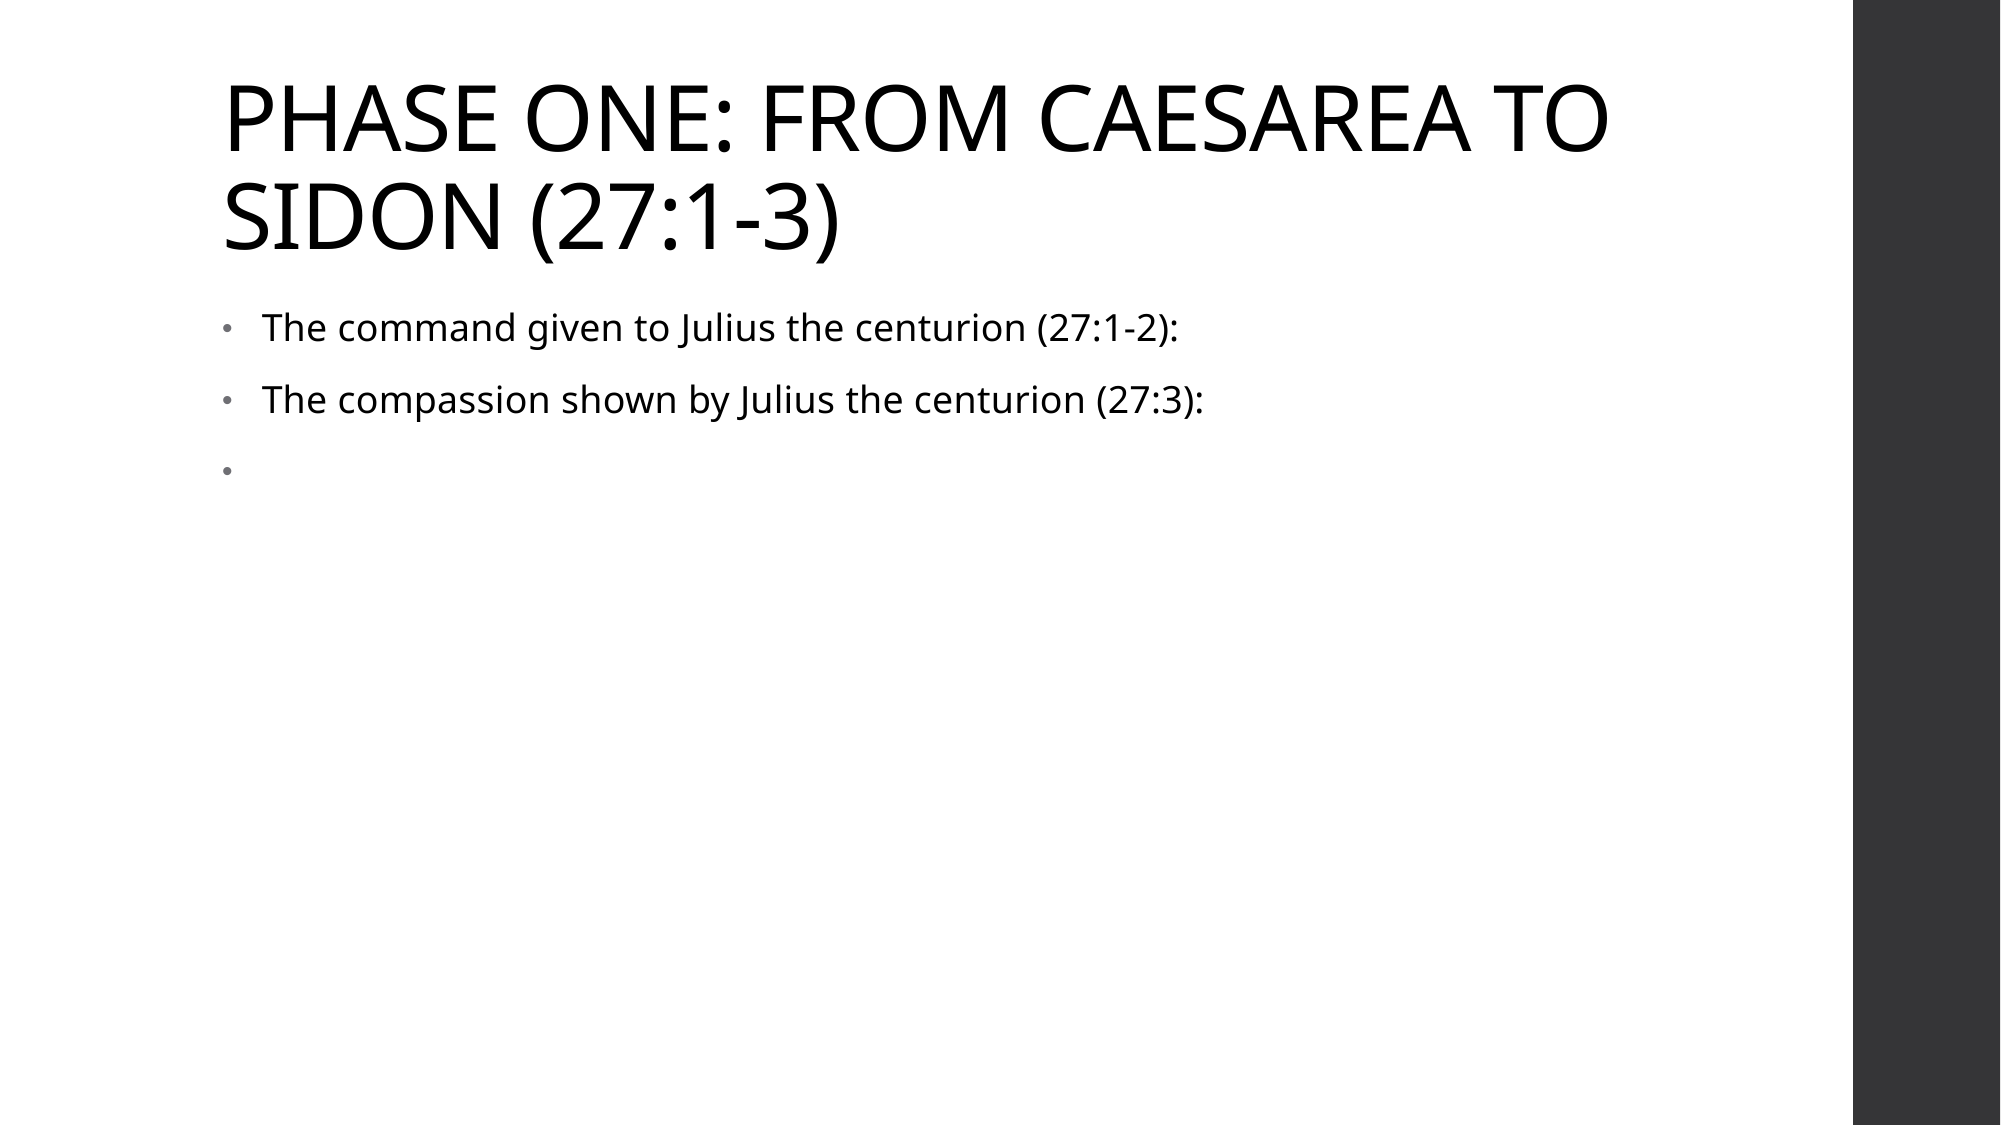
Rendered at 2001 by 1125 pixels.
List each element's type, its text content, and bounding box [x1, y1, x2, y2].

title PHASE ONE: FROM CAESAREA TO SIDON (27:1-3) [206, 60, 1797, 278]
list The command given to Julius the centurion (27:1-2): The compassion shown by Julius the centurion (27:3): [206, 299, 1617, 1014]
